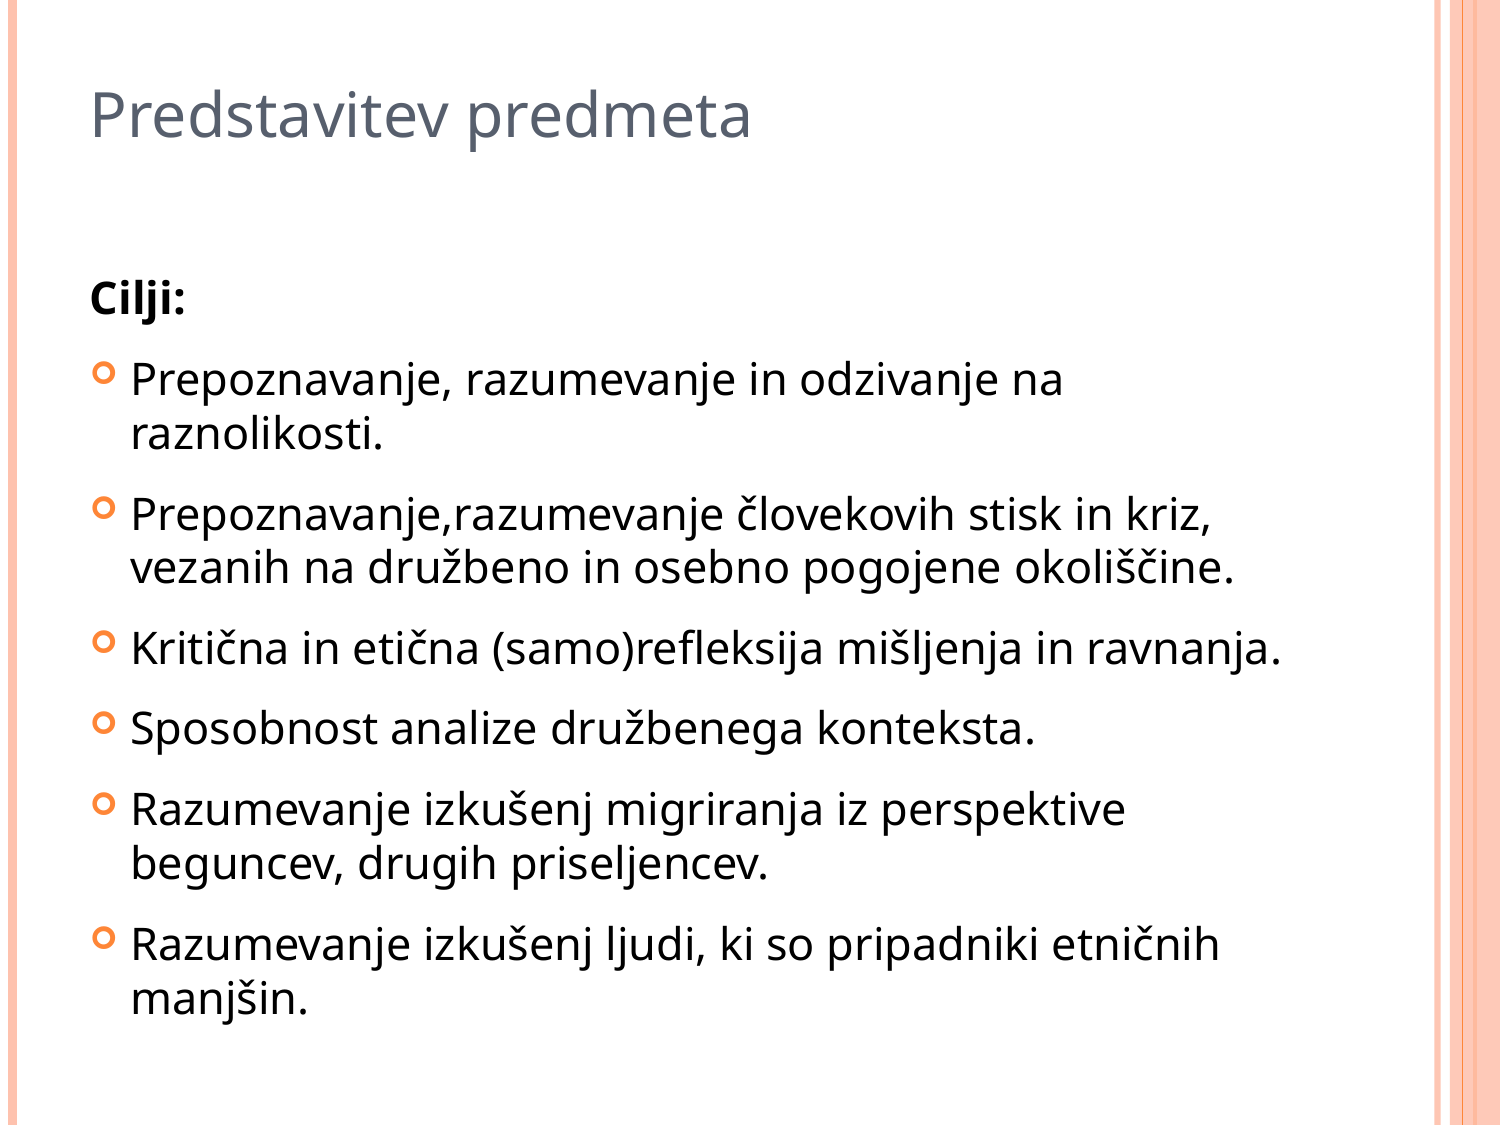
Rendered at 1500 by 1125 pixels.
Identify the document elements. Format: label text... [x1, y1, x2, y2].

list Cilji: Prepoznavanje, razumevanje in odzivanje na raznolikosti. Prepoznavanje,razumevanje človekovih stisk in kriz, vezanih na družbeno in osebno pogojene okoliščine. Kritična in etična (samo)refleksija mišljenja in ravnanja. Sposobnost analize družbenega konteksta. Razumevanje izkušenj migriranja iz perspektive beguncev, drugih priseljencev. Razumevanje izkušenj ljudi, ki so pripadniki etničnih manjšin. [75, 262, 1300, 1062]
title Predstavitev predmeta [75, 45, 1300, 233]
